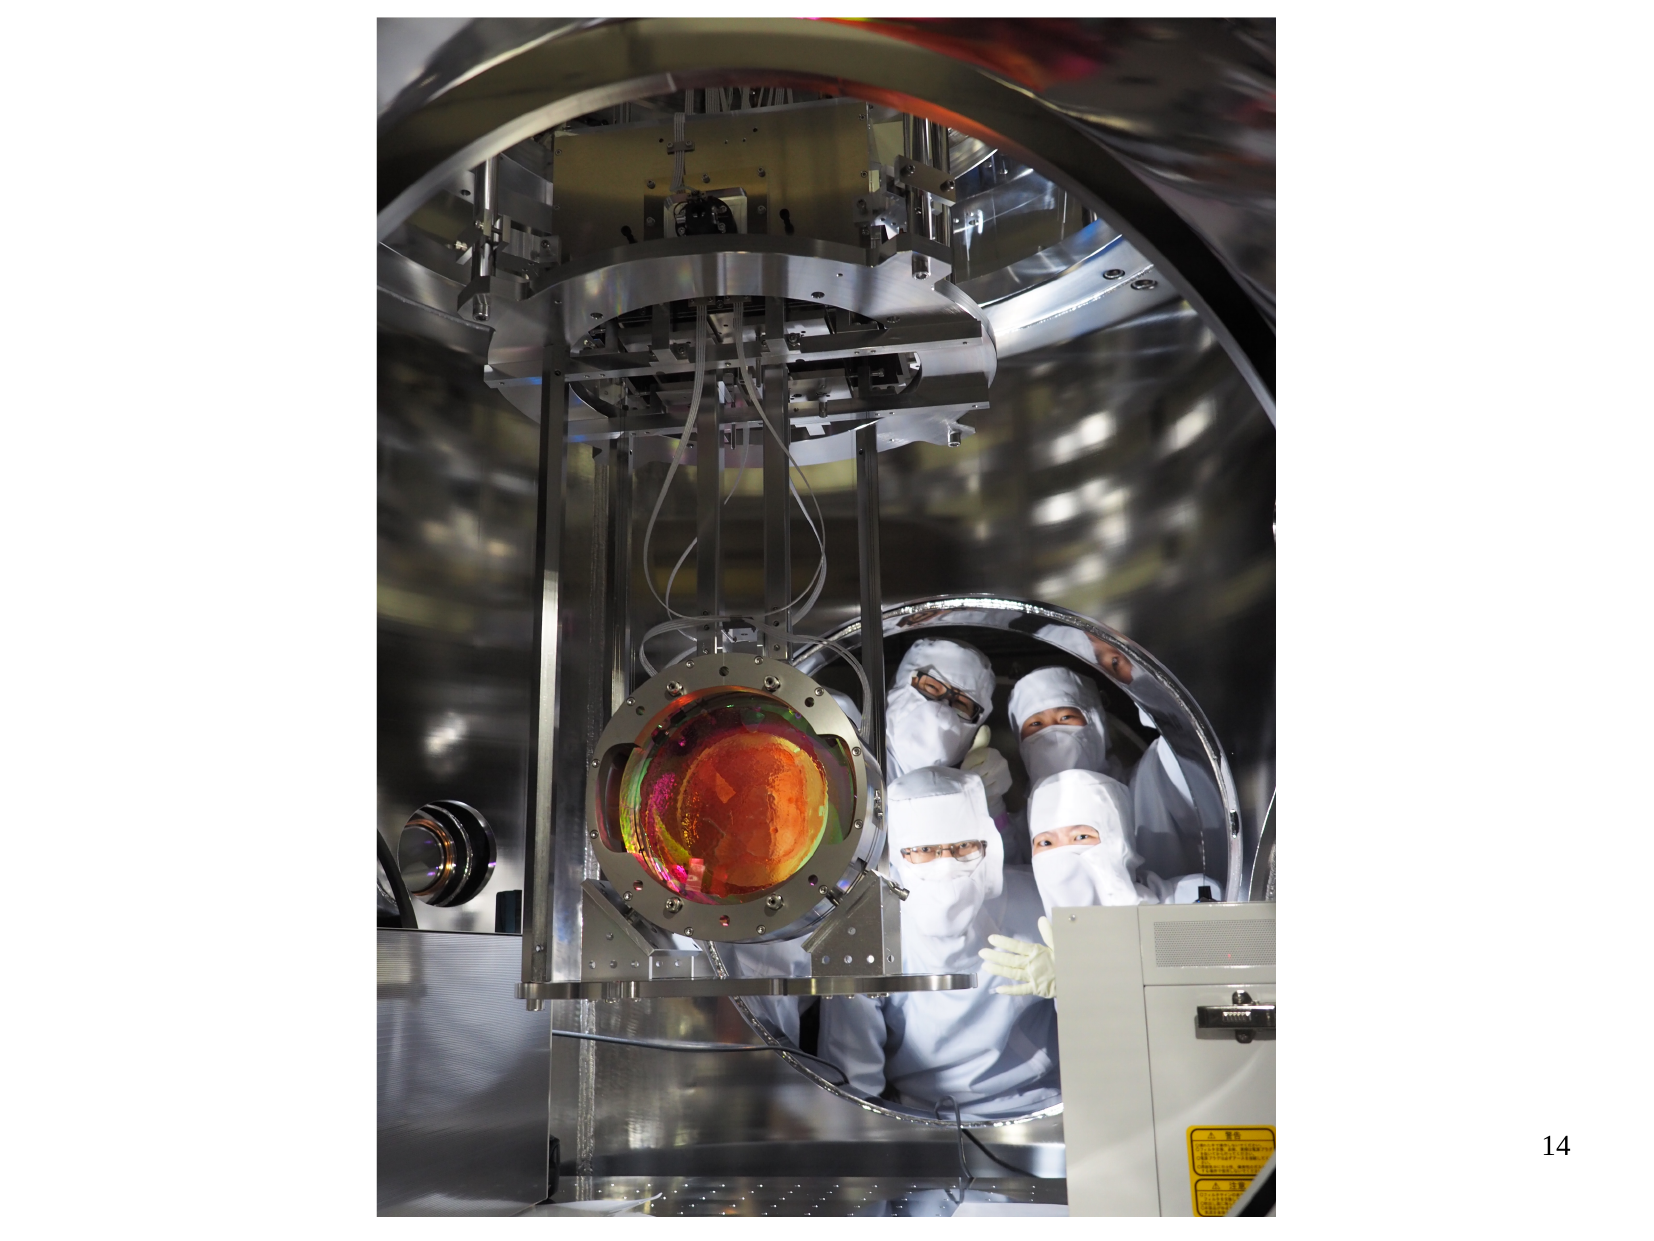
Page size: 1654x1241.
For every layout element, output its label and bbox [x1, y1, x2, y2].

picture [376, 17, 1276, 1217]
